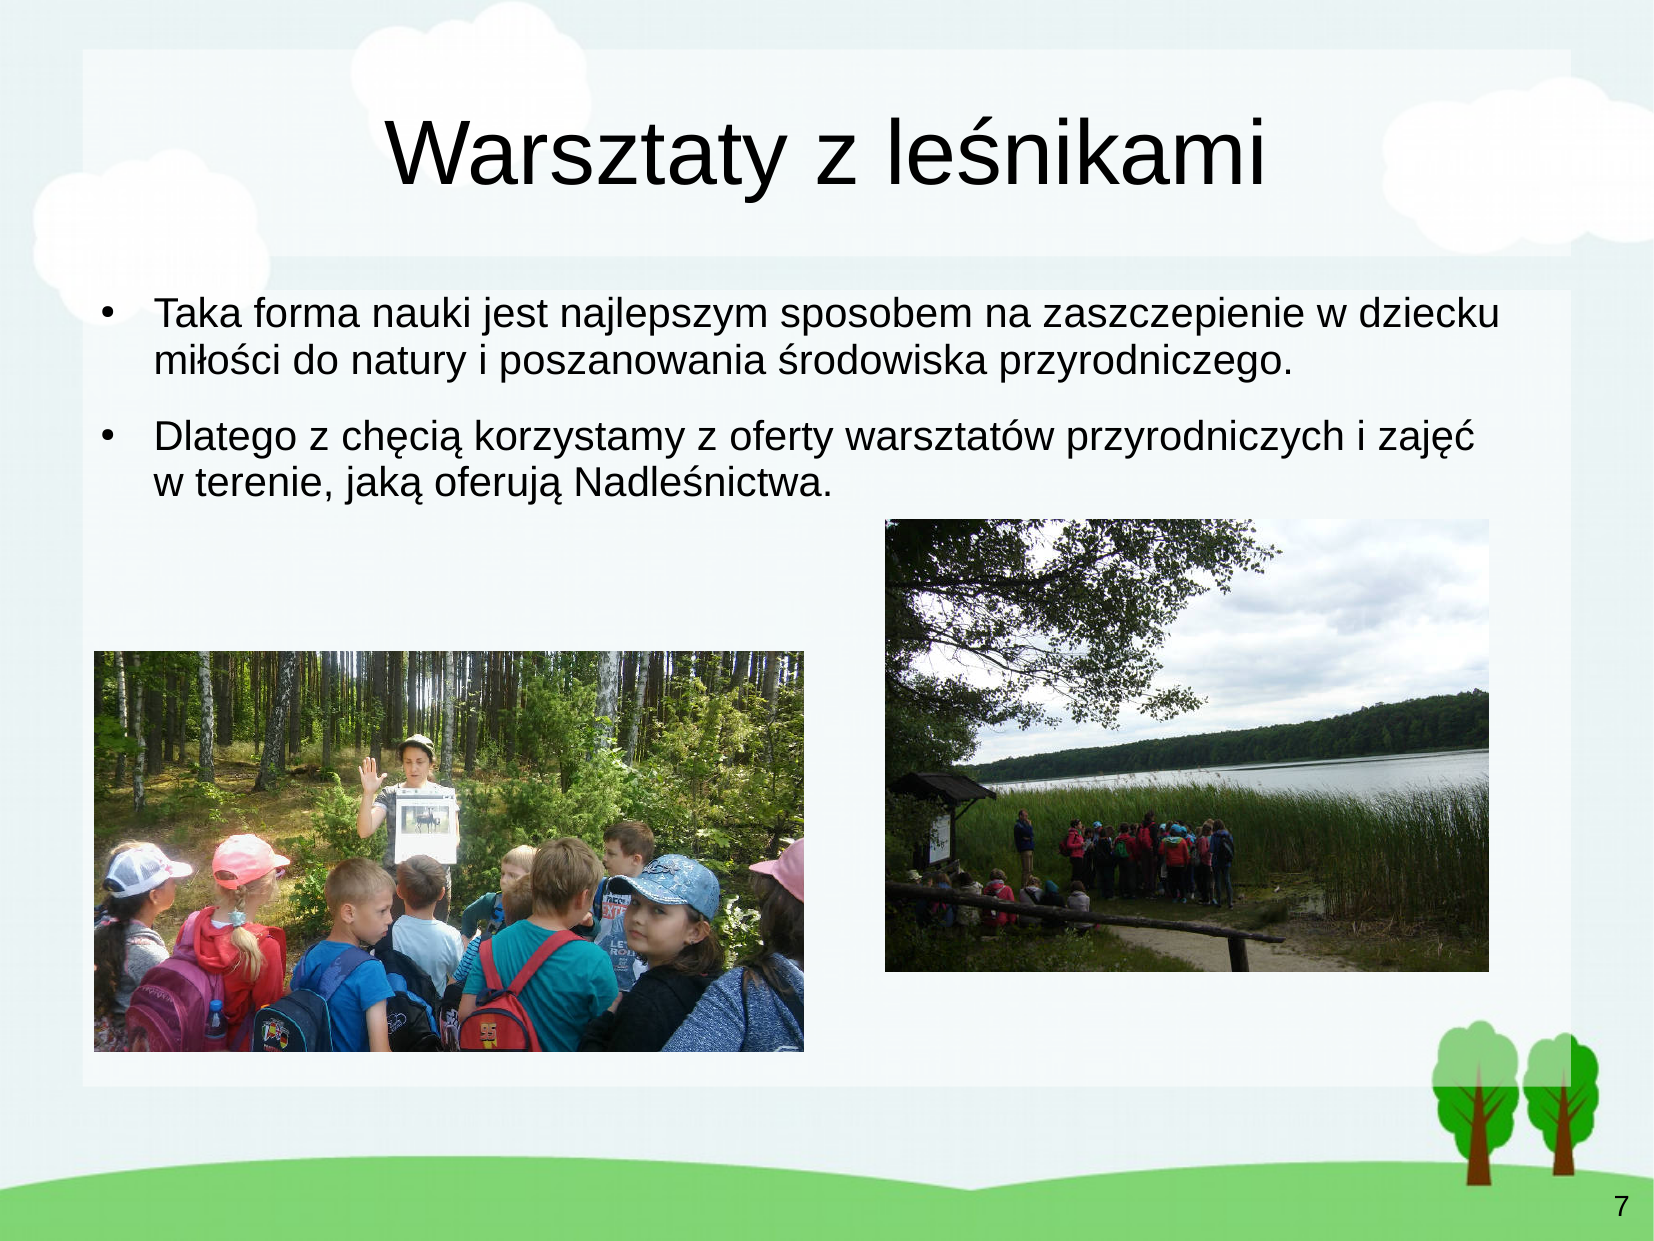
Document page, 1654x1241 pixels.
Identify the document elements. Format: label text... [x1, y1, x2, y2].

picture [0, 0, 1654, 1241]
list Taka forma nauki jest najlepszym sposobem na zaszczepienie w dziecku miłości do natury i poszanowania środowiska przyrodniczego. Dlatego z chęcią korzystamy z oferty warsztatów przyrodniczych i zajęć w terenie, jaką oferują Nadleśnictwa. [82, 290, 1571, 1087]
title Warsztaty z leśnikami [82, 49, 1571, 257]
